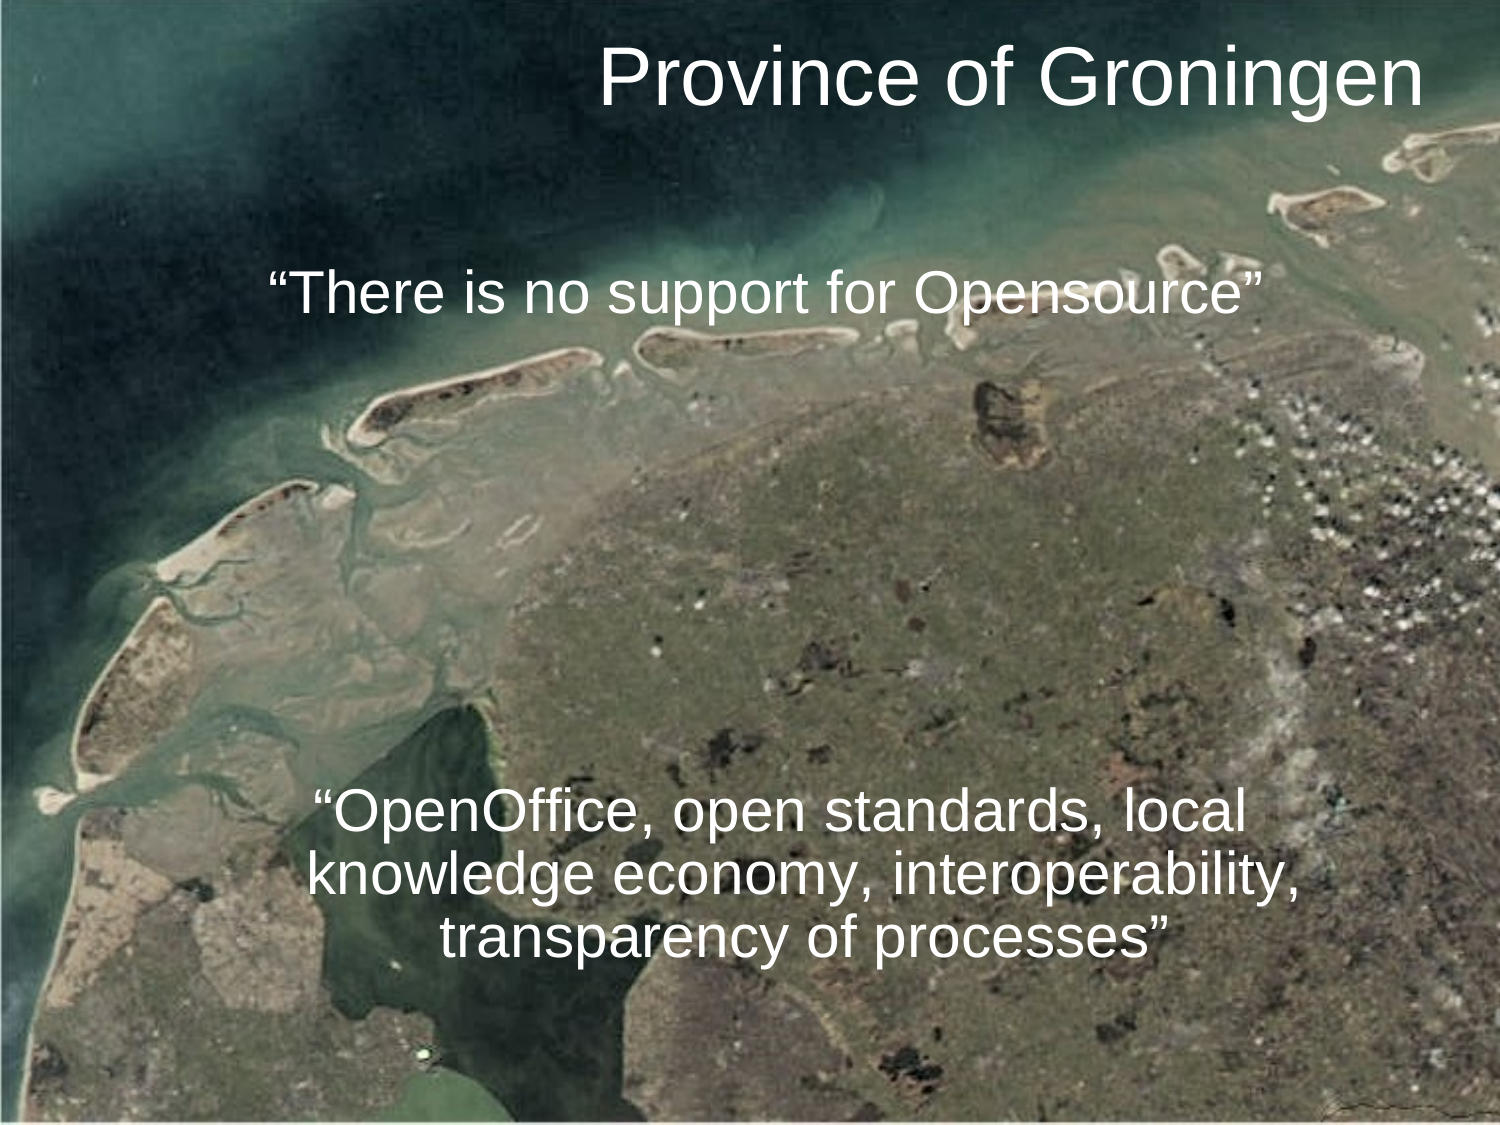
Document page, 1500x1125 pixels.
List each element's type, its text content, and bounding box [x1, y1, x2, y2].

list “OpenOffice, open standards, local knowledge economy, interoperability, transparency of processes” [229, 780, 1318, 976]
list “There is no support for Opensource” [251, 263, 1344, 371]
title Province of Groningen [397, 4, 1498, 155]
picture [0, 0, 1500, 1125]
